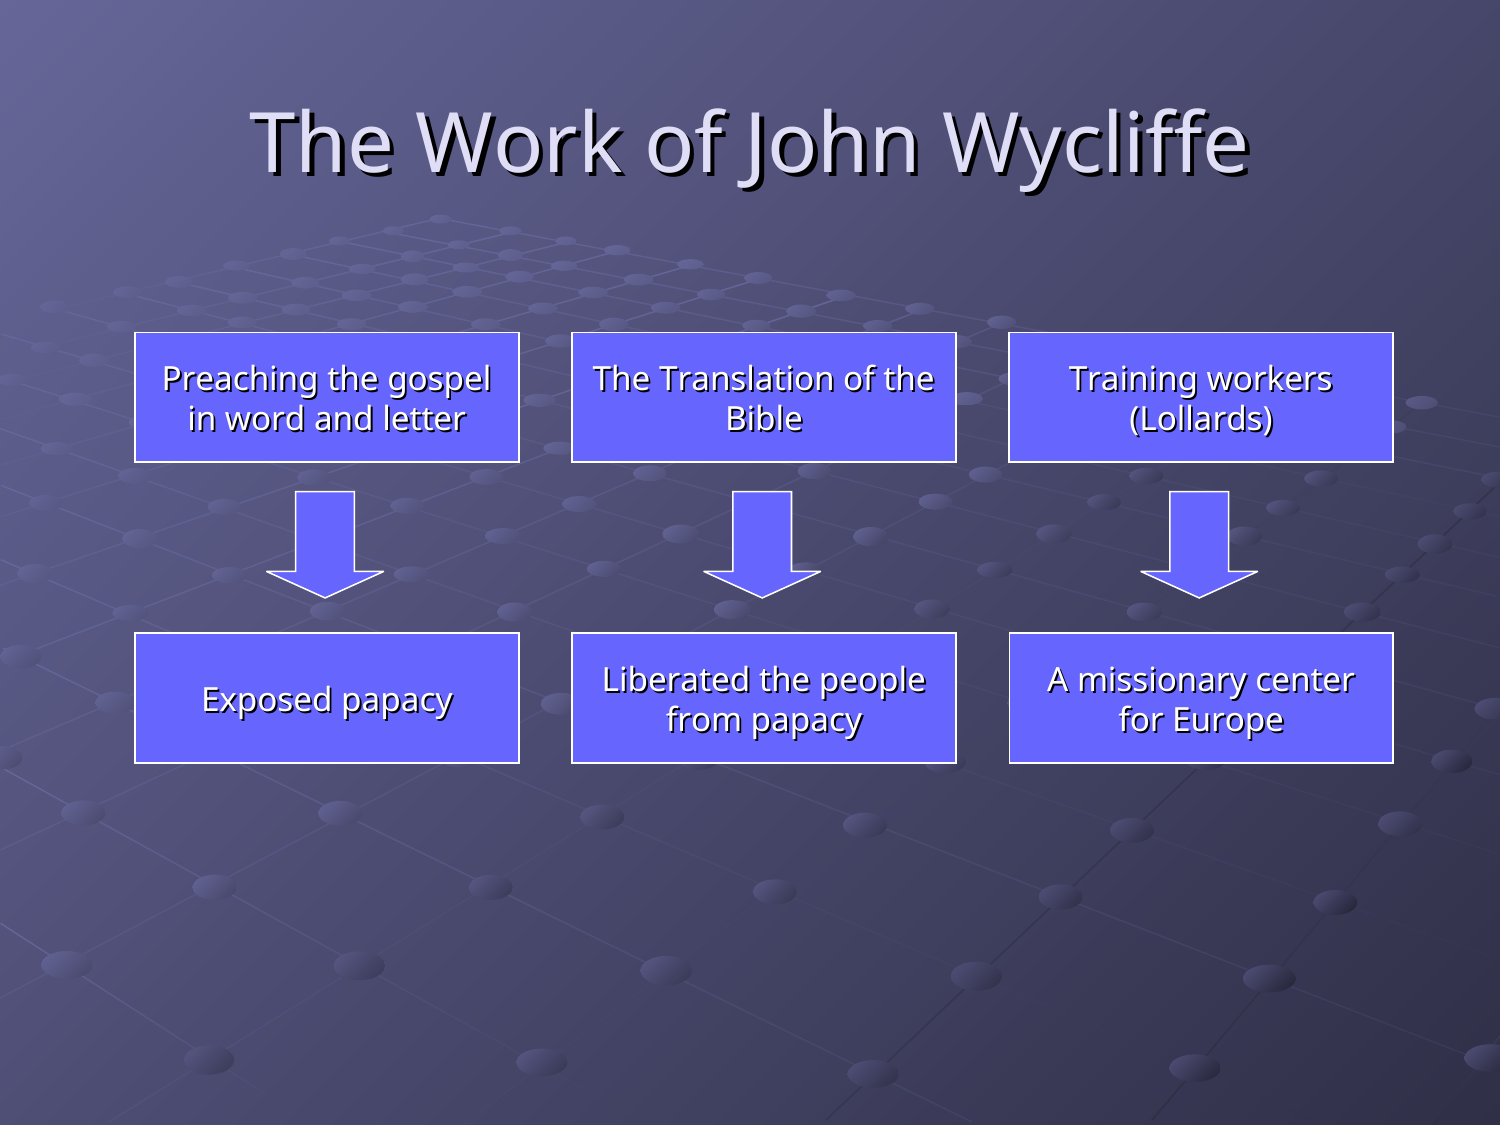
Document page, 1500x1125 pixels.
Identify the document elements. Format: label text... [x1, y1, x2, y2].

text_box [1140, 491, 1258, 598]
text_box [703, 491, 821, 598]
text_box Liberated the people from papacy [572, 633, 956, 764]
text_box Training workers (Lollards) [1009, 332, 1393, 463]
text_box [266, 491, 384, 598]
title The Work of John Wycliffe [75, 45, 1426, 233]
text_box Exposed papacy [135, 633, 520, 764]
text_box The Translation of the Bible [572, 332, 956, 463]
text_box Preaching the gospel in word and letter [134, 332, 519, 463]
text_box A missionary center for Europe [1009, 633, 1394, 764]
